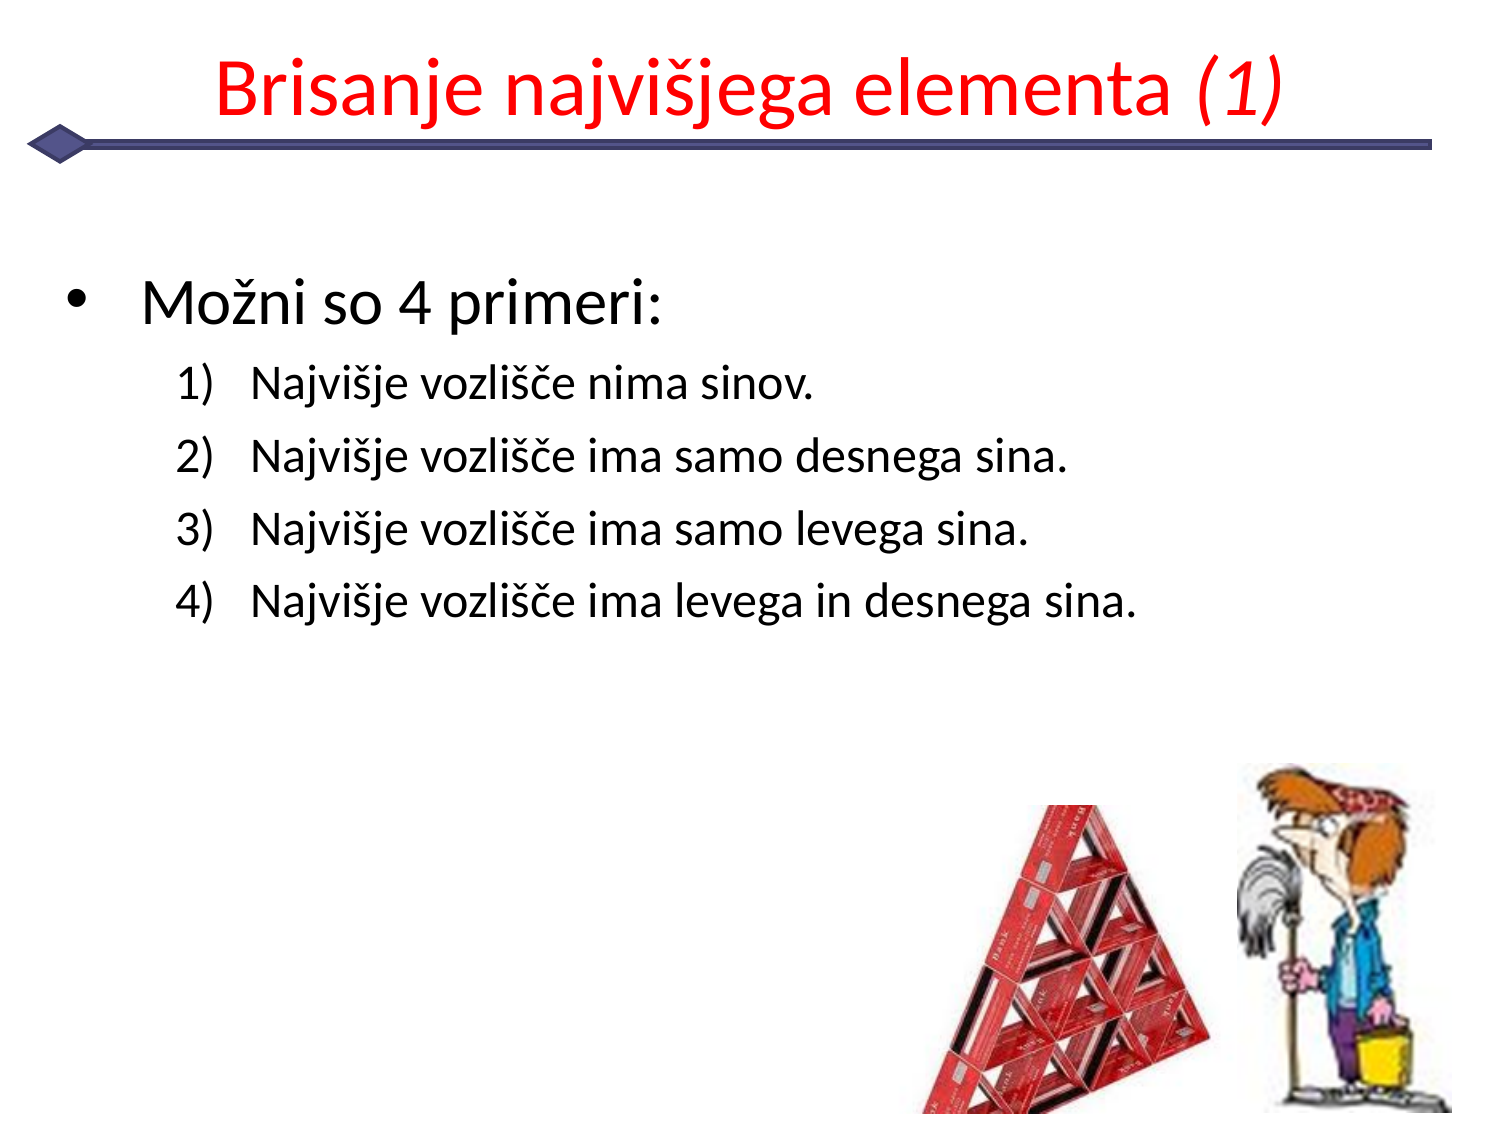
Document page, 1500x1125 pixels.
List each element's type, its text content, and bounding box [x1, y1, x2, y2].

picture [849, 763, 1452, 1114]
title Brisanje najvišjega elementa (1) [75, 23, 1426, 141]
list Možni so 4 primeri: Najvišje vozlišče nima sinov. Najvišje vozlišče ima samo desnega sina. Najvišje vozlišče ima samo levega sina. Najvišje vozlišče ima levega in desnega sina. [50, 249, 1326, 713]
